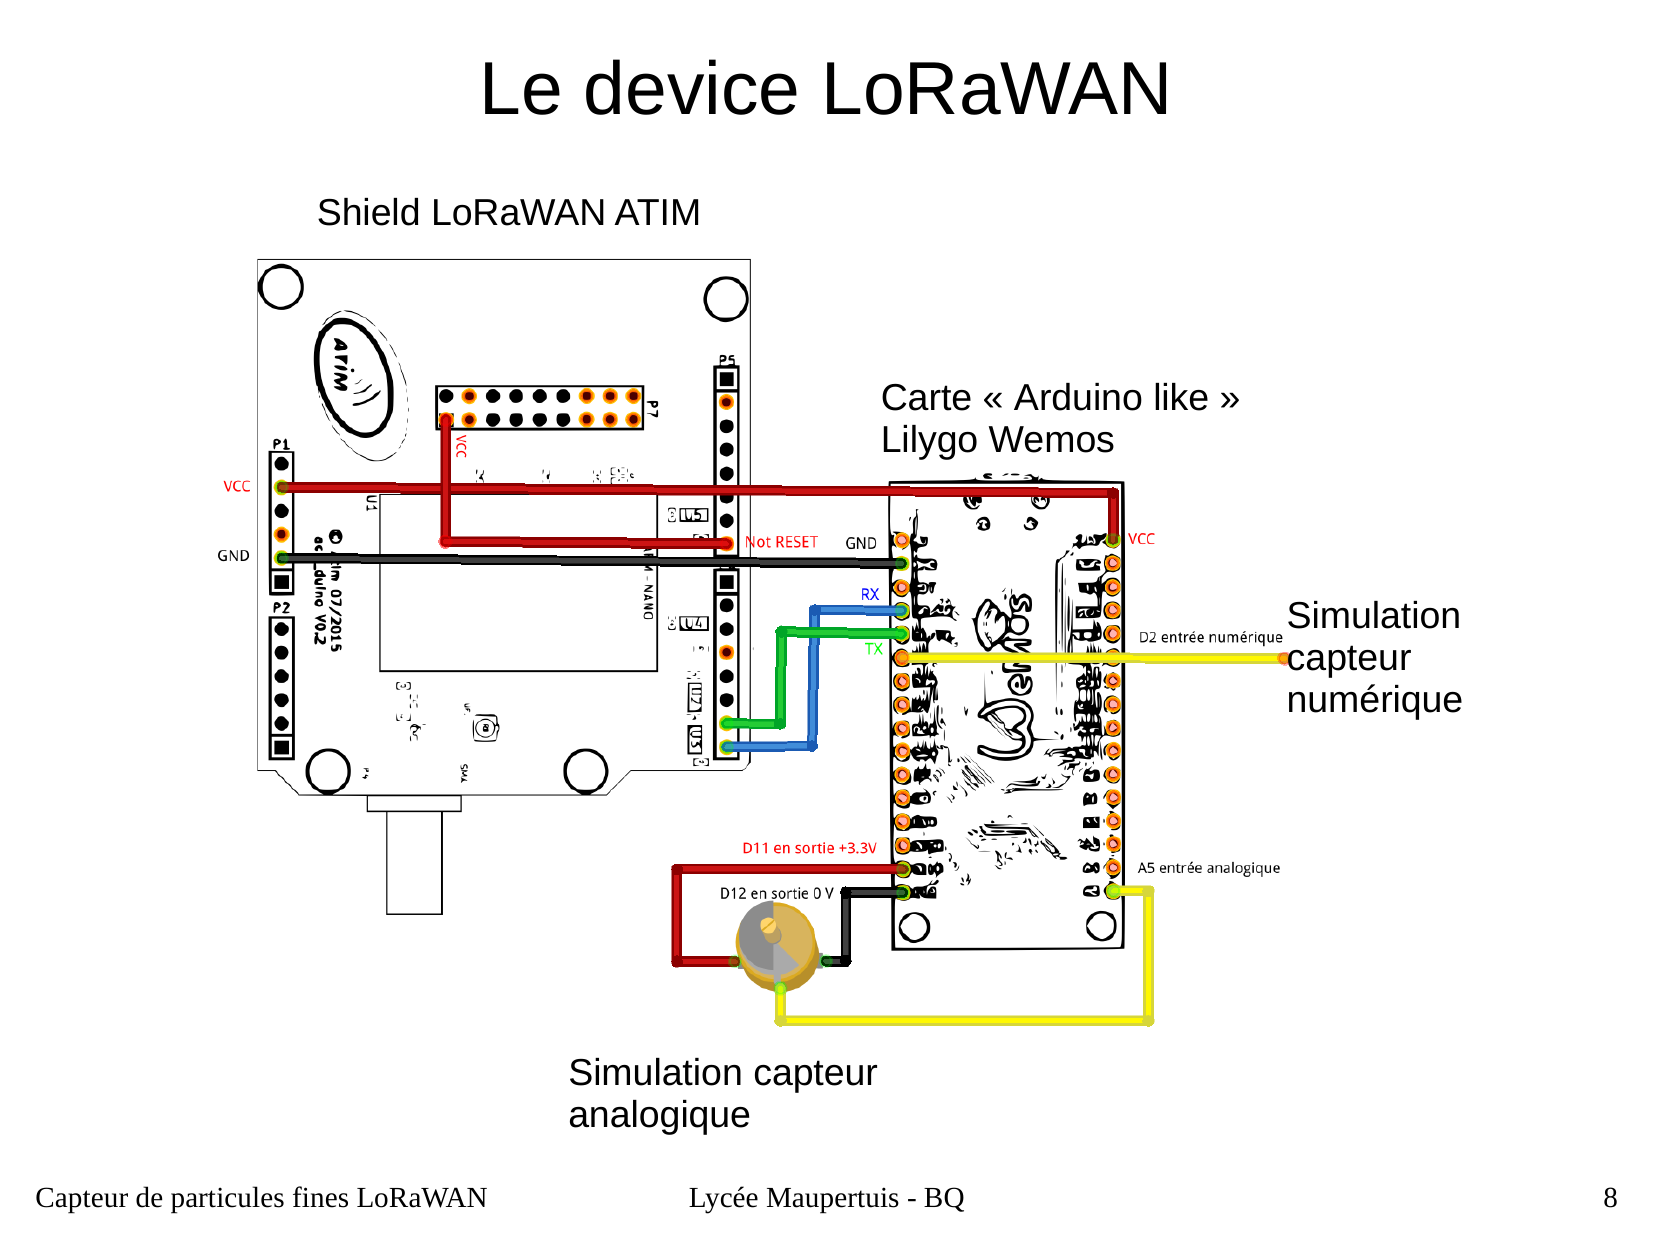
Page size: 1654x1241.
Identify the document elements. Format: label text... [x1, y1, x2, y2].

title Le device LoRaWAN [35, 35, 1619, 142]
text_box Simulation capteur analogique [553, 1044, 966, 1144]
text_box Simulation capteur numérique [1271, 587, 1500, 752]
picture [210, 257, 1313, 1043]
text_box Shield LoRaWAN ATIM [302, 184, 717, 241]
text_box Carte « Arduino like » Lilygo Wemos [865, 369, 1278, 469]
